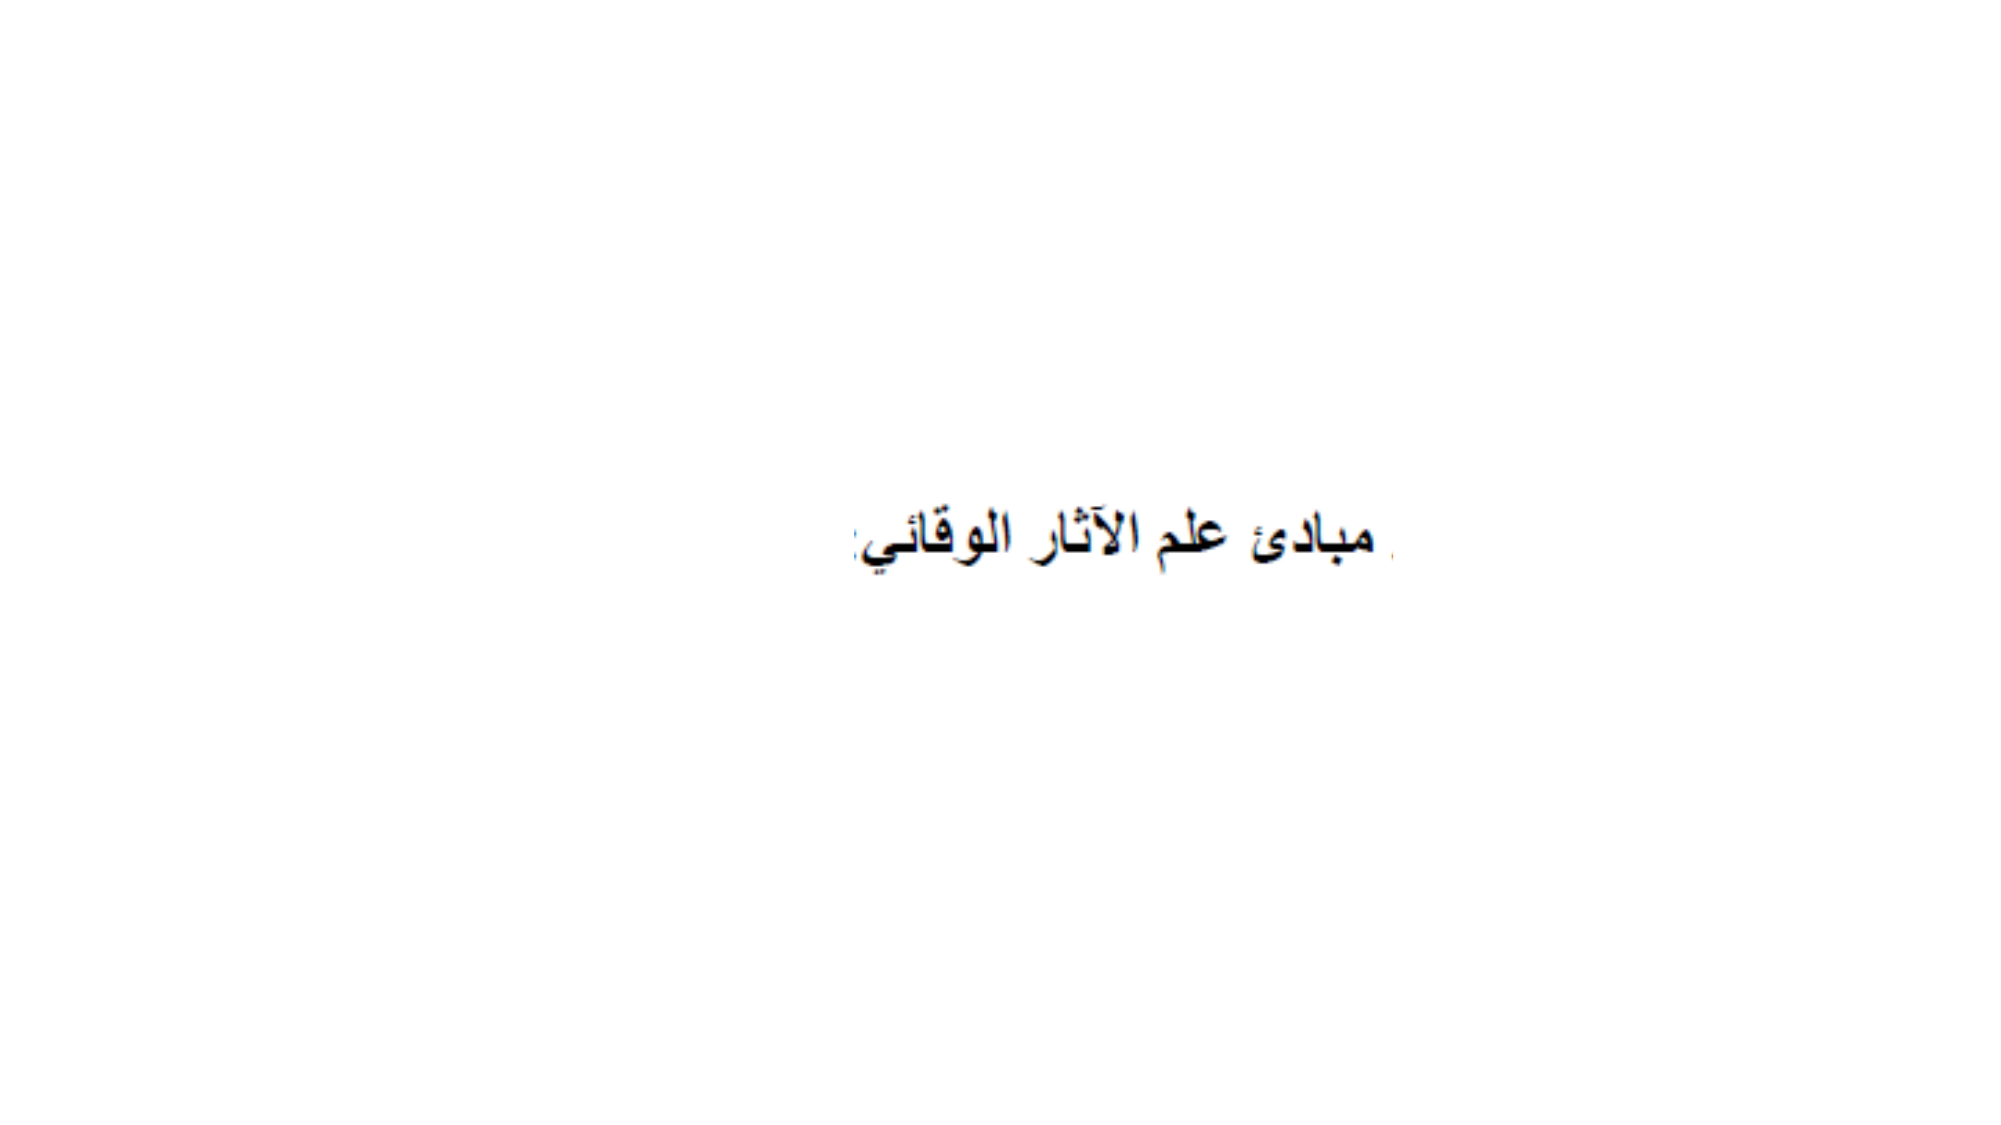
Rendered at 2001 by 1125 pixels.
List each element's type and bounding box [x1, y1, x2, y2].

picture [854, 474, 1394, 596]
